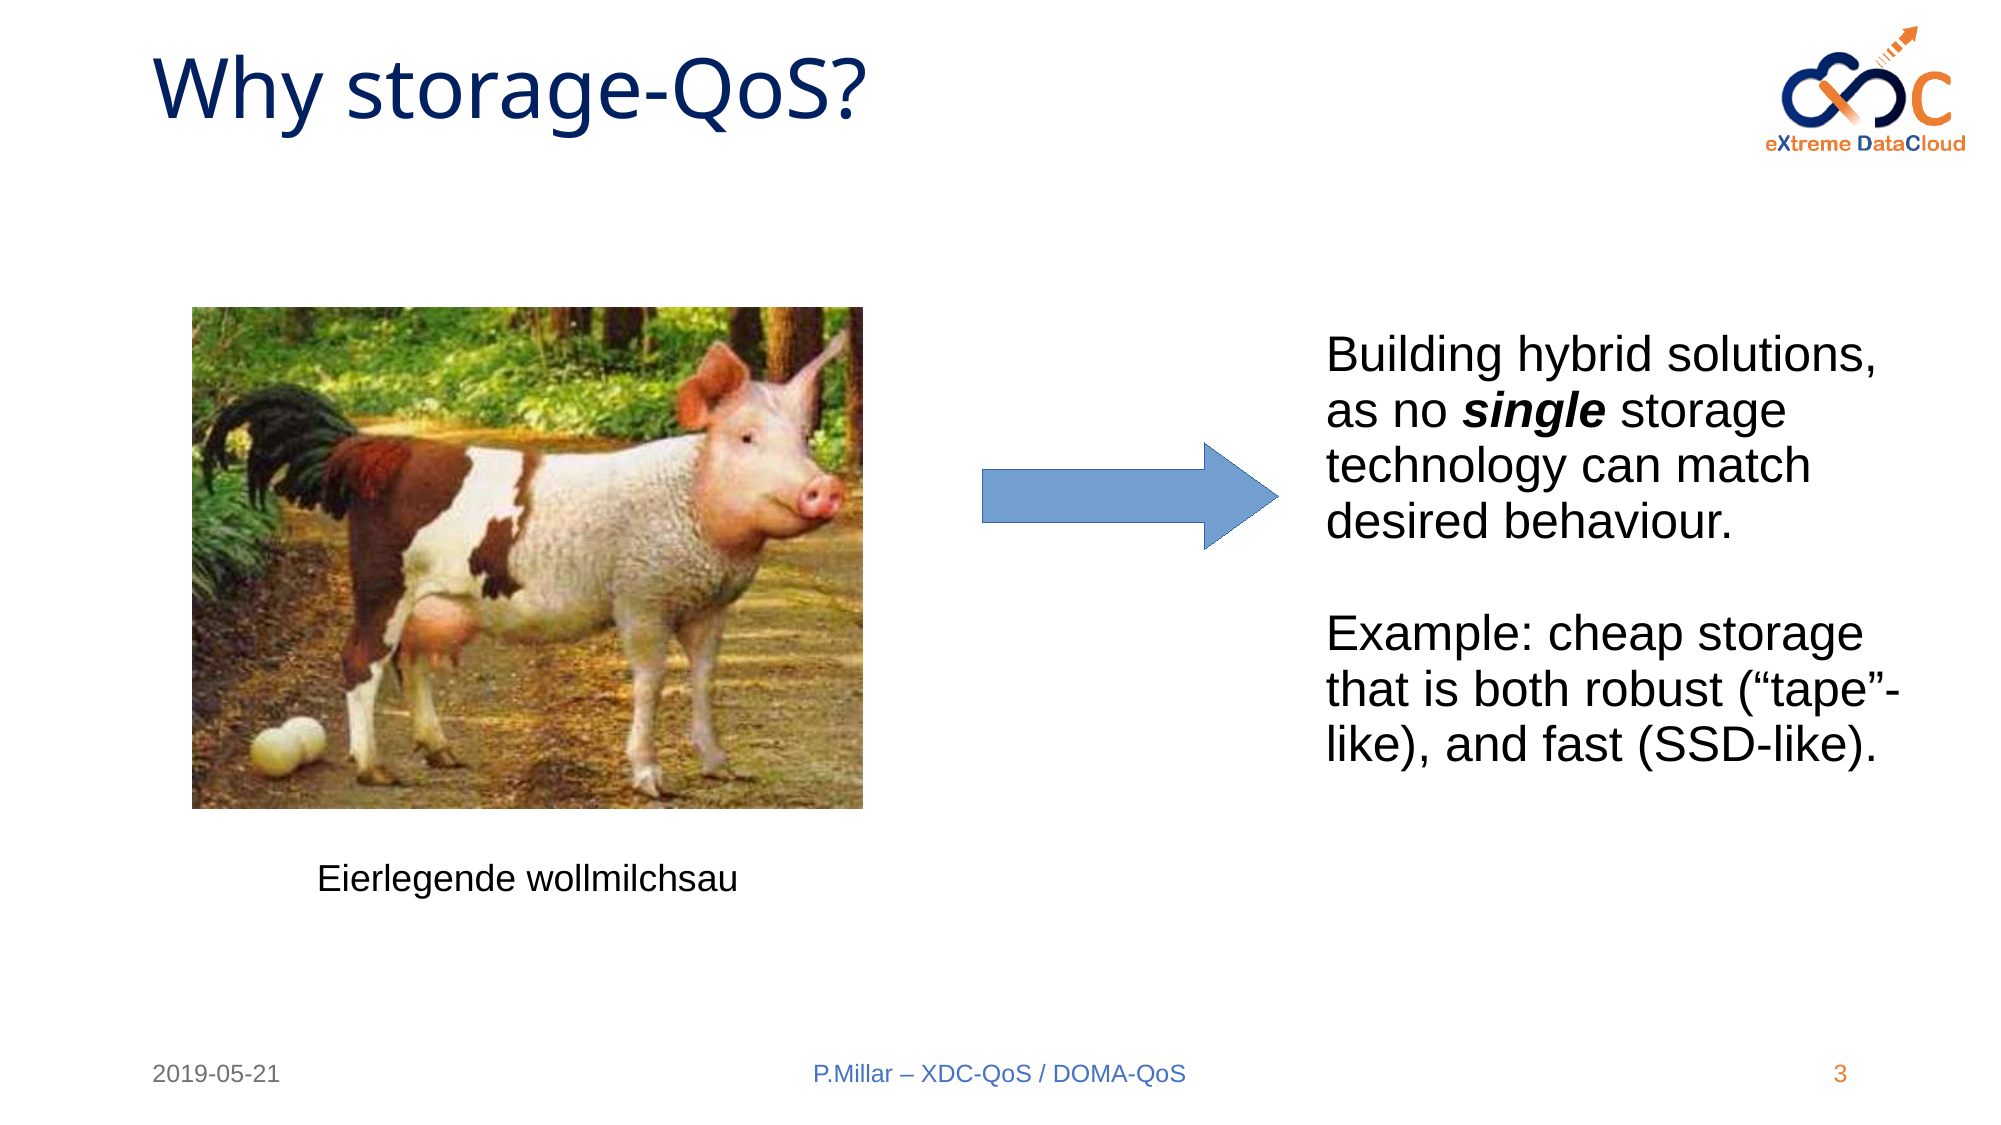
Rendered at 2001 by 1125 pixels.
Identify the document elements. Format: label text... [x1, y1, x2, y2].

picture [1740, 18, 1985, 170]
title Why storage-QoS? [137, 18, 1777, 152]
picture [192, 307, 863, 810]
footer P.Millar – XDC-QoS / DOMA-QoS [662, 1042, 1338, 1103]
slide_number <number> [1412, 1042, 1863, 1103]
text_box [982, 442, 1279, 550]
text_box Eierlegende wollmilchsau [173, 850, 882, 908]
slide_number 2019-05-21 [137, 1042, 588, 1103]
text_box Building hybrid solutions, as no single storage technology can match desired behaviour. Example: cheap storage that is both robust (“tape”-like), and fast (SSD-like). [1311, 318, 1938, 780]
